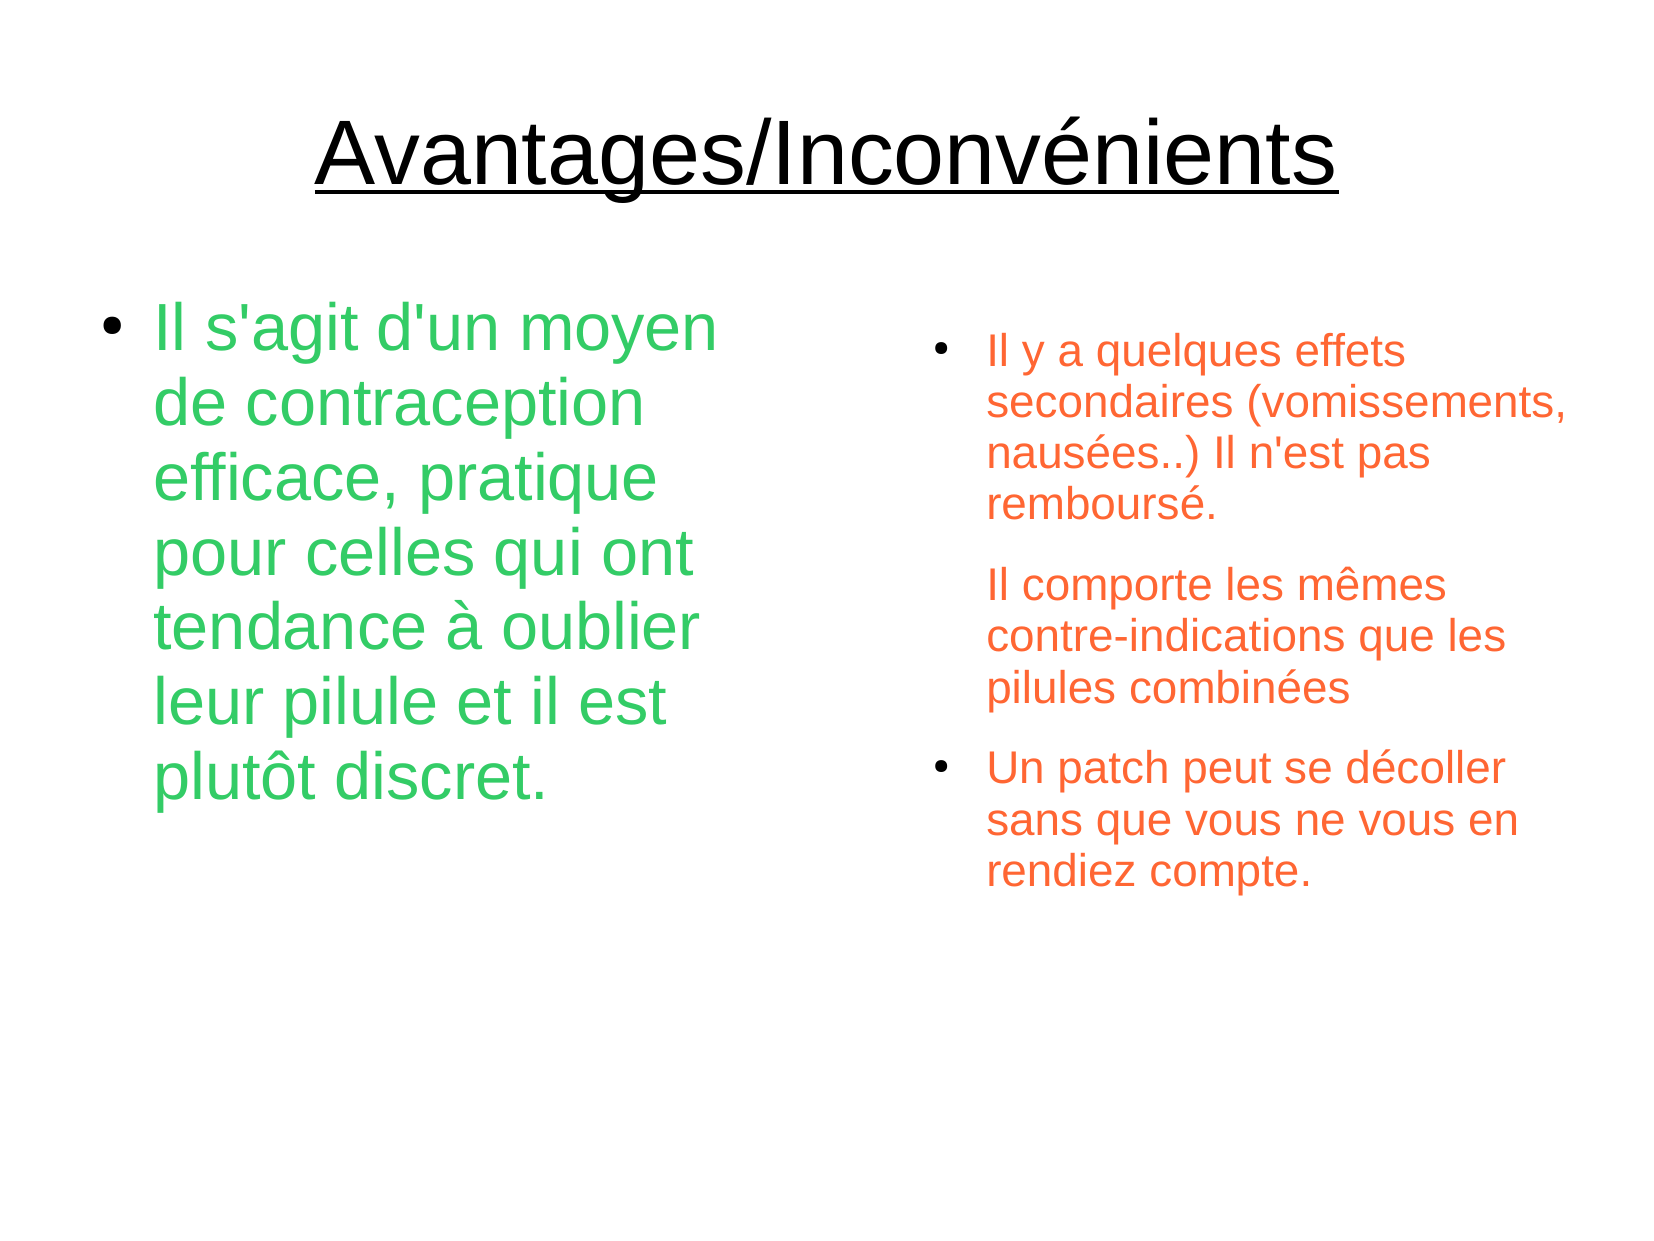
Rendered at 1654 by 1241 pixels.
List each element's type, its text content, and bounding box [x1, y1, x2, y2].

title Avantages/Inconvénients [82, 49, 1571, 257]
list Il y a quelques effets secondaires (vomissements, nausées..) Il n'est pas remboursé. Il comporte les mêmes contre-indications que les pilules combinées Un patch peut se décoller sans que vous ne vous en rendiez compte. [915, 324, 1595, 975]
list Il s'agit d'un moyen de contraception efficace, pratique pour celles qui ont tendance à oublier leur pilule et il est plutôt discret. [82, 290, 798, 1010]
